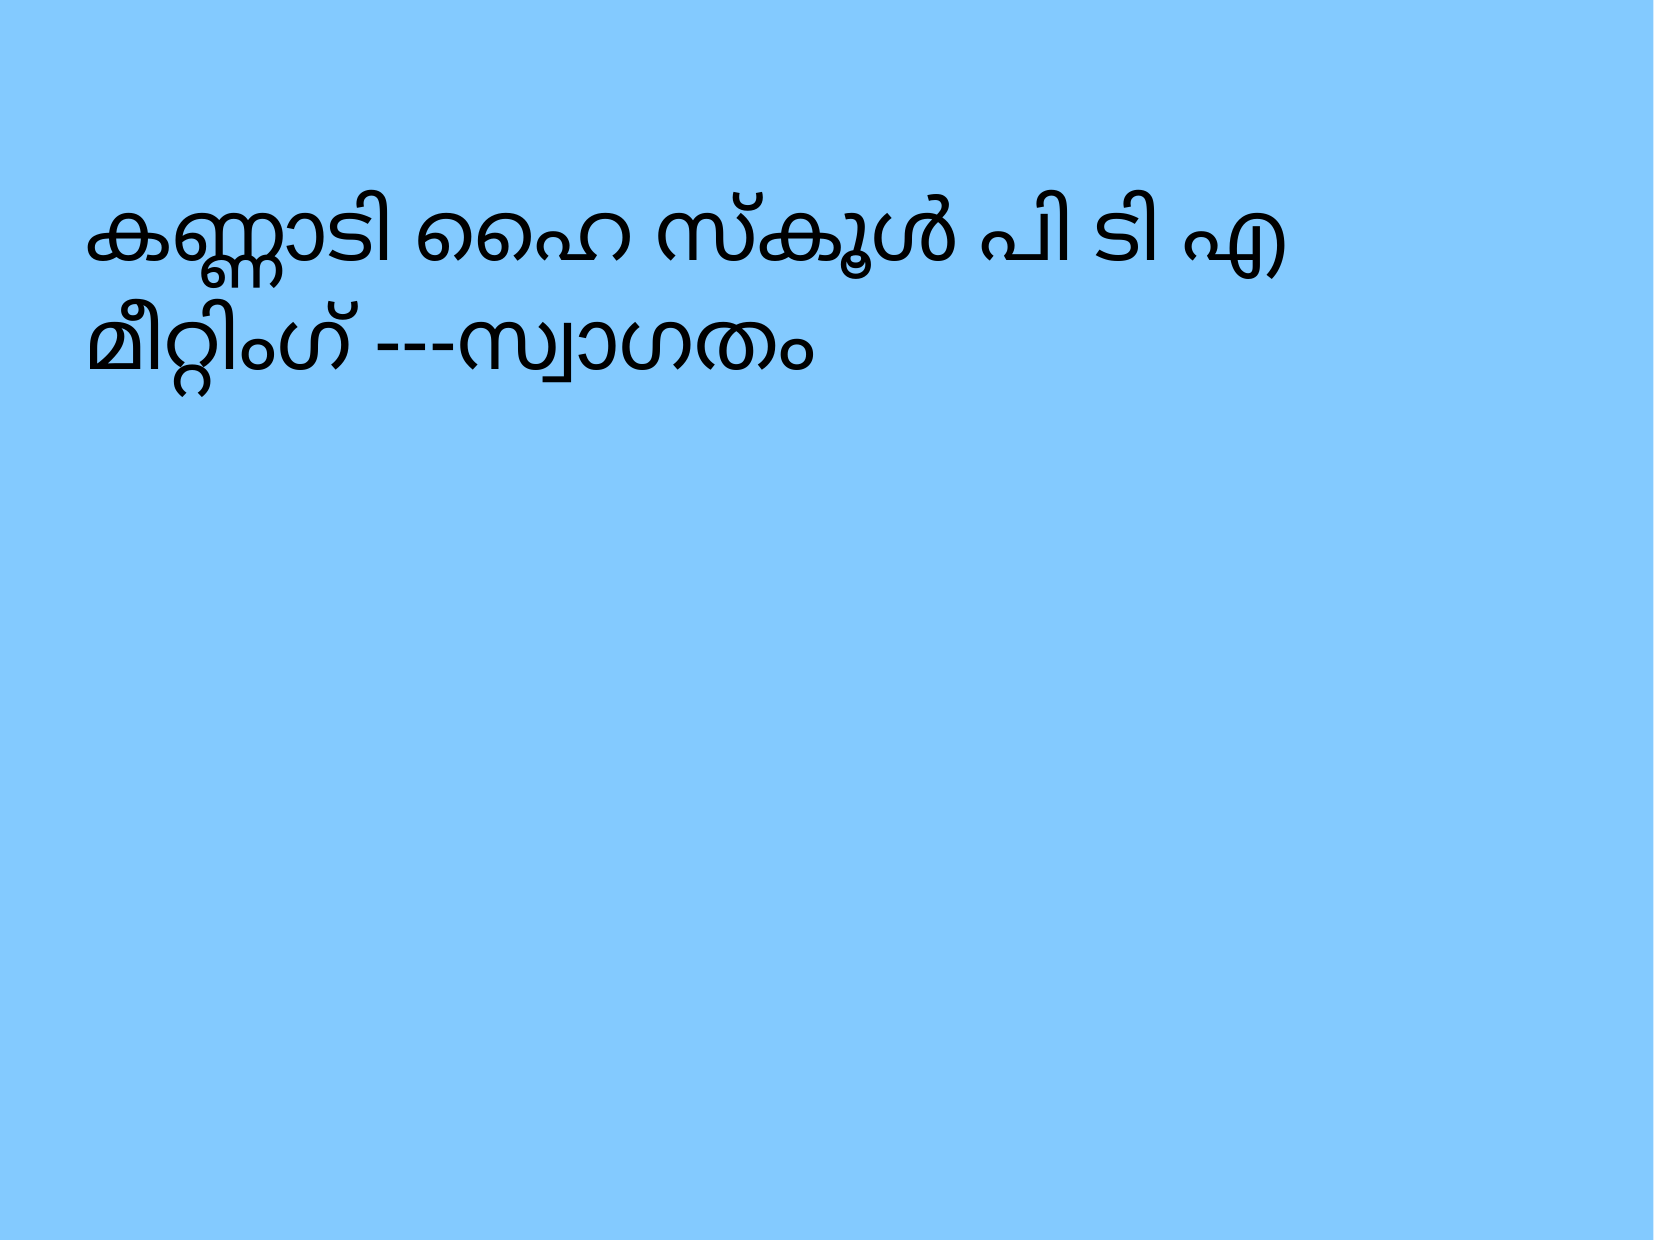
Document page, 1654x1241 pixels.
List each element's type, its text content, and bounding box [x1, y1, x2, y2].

text_box കണ്ണാടി ഹൈ സ്കൂൾ പി ടി എ മീറ്റിംഗ് ---സ്വാഗതം [70, 118, 1453, 445]
